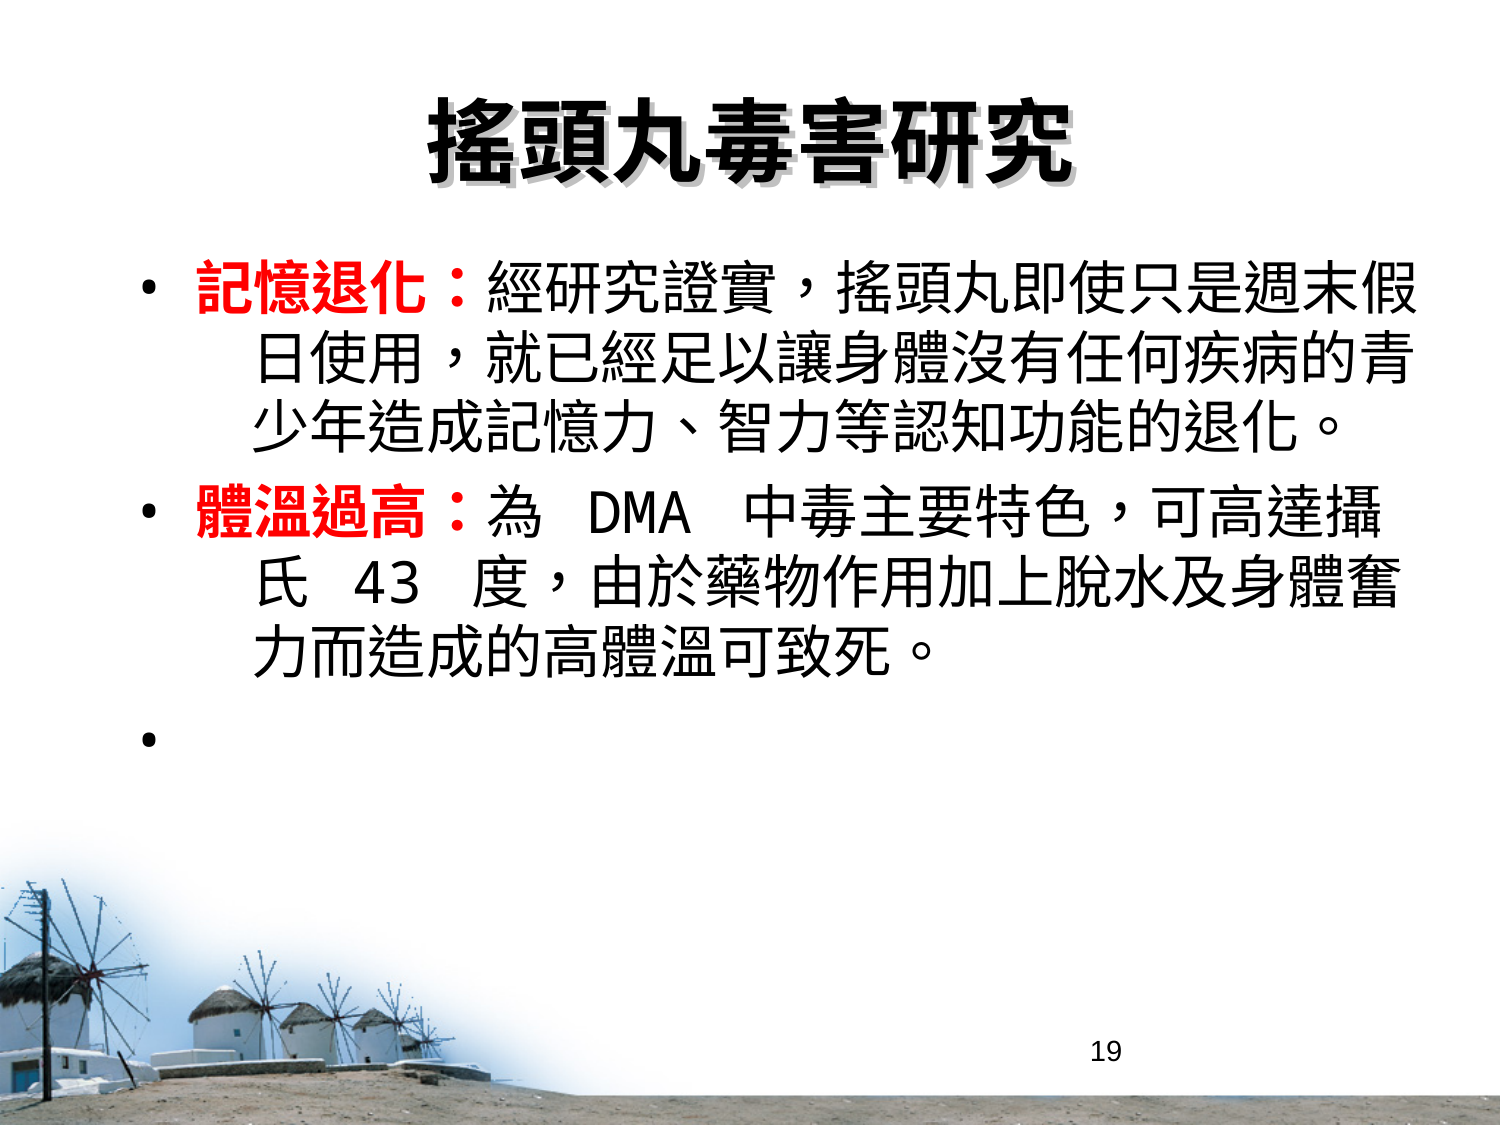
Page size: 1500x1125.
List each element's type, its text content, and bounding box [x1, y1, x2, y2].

text_box [1074, 1024, 1426, 1103]
picture [0, 101, 1500, 1125]
list 記憶退化：經研究證實，搖頭丸即使只是週末假日使用，就已經足以讓身體沒有任何疾病的青少年造成記憶力、智力等認知功能的退化。 體溫過高：為 DMA 中毒主要特色，可高達攝氏 43 度，由於藥物作用加上脫水及身體奮力而造成的高體溫可致死。 [123, 243, 1446, 960]
title 搖頭丸毒害研究 [75, 45, 1426, 233]
